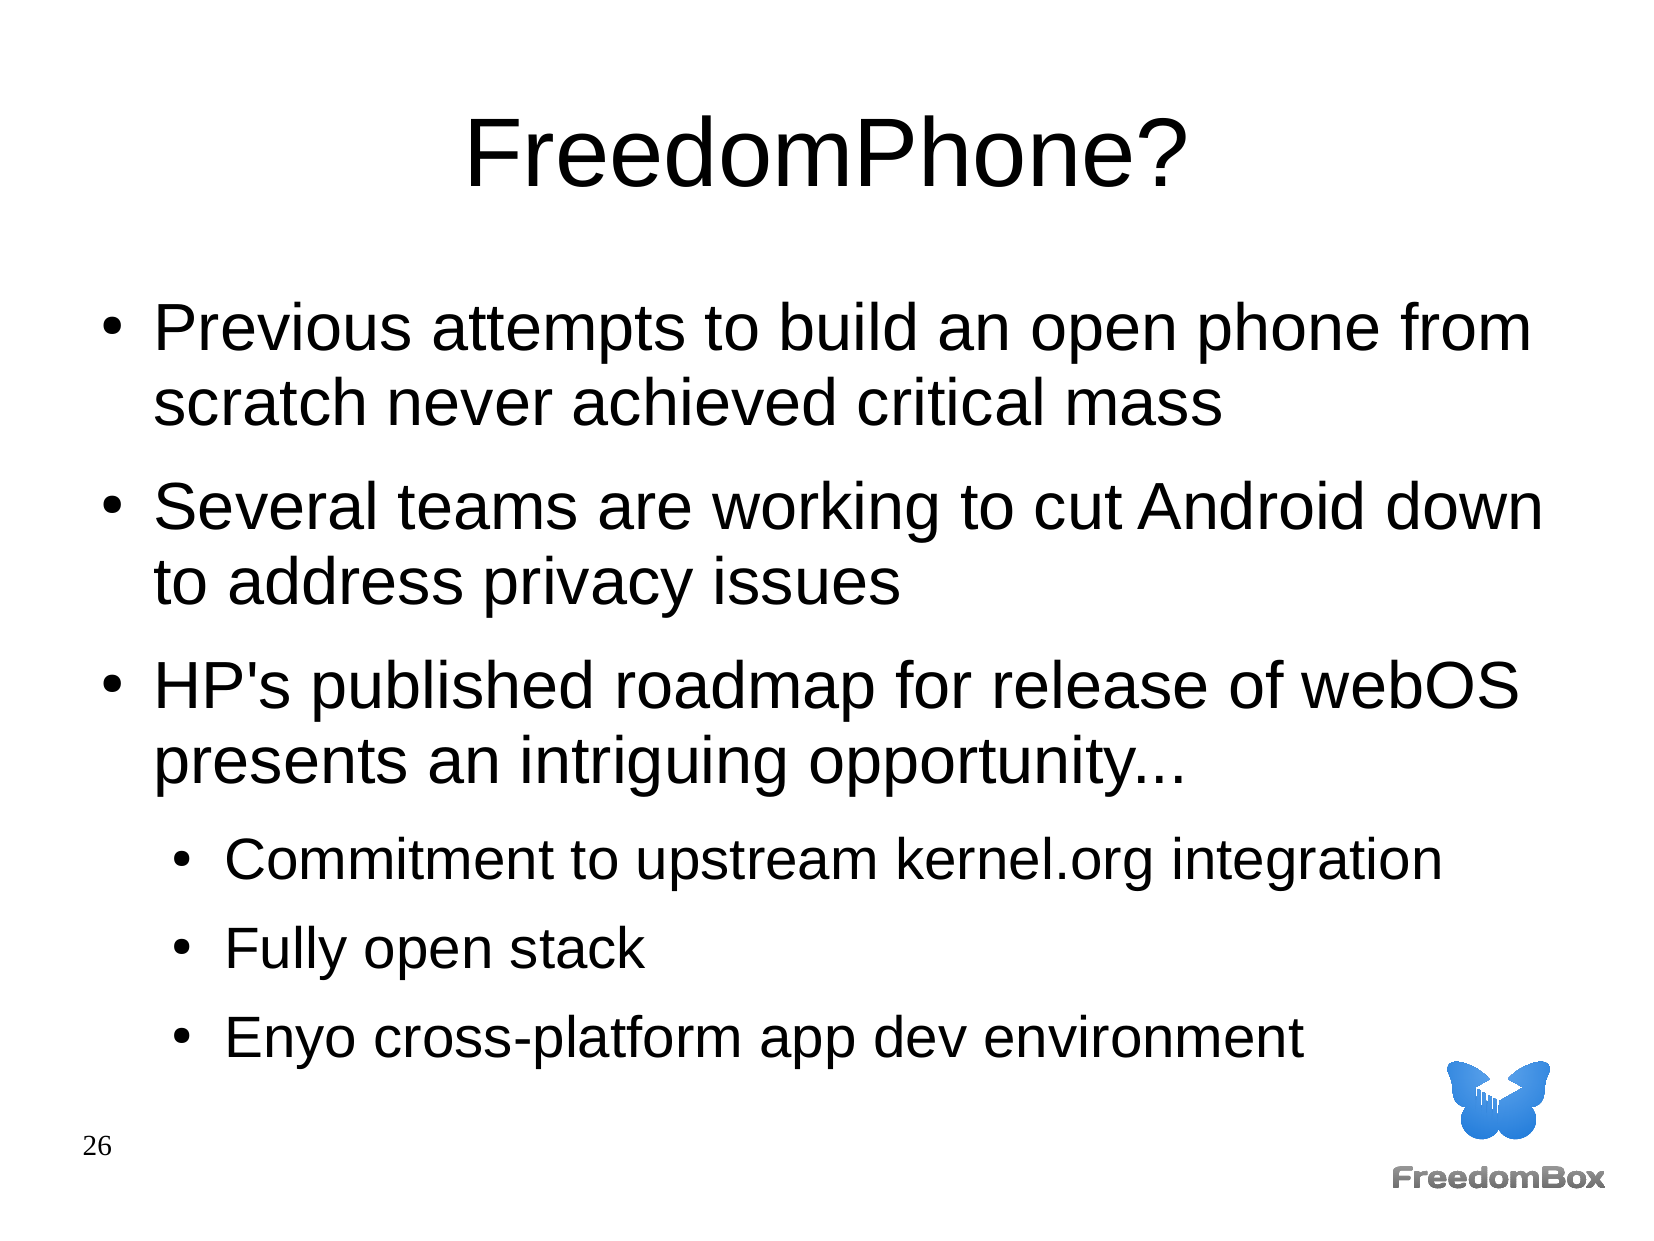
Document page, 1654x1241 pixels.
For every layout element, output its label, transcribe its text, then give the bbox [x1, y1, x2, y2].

list Previous attempts to build an open phone from scratch never achieved critical mass Several teams are working to cut Android down to address privacy issues HP's published roadmap for release of webOS presents an intriguing opportunity... Commitment to upstream kernel.org integration Fully open stack Enyo cross-platform app dev environment [82, 290, 1571, 1109]
title FreedomPhone? [82, 49, 1571, 257]
